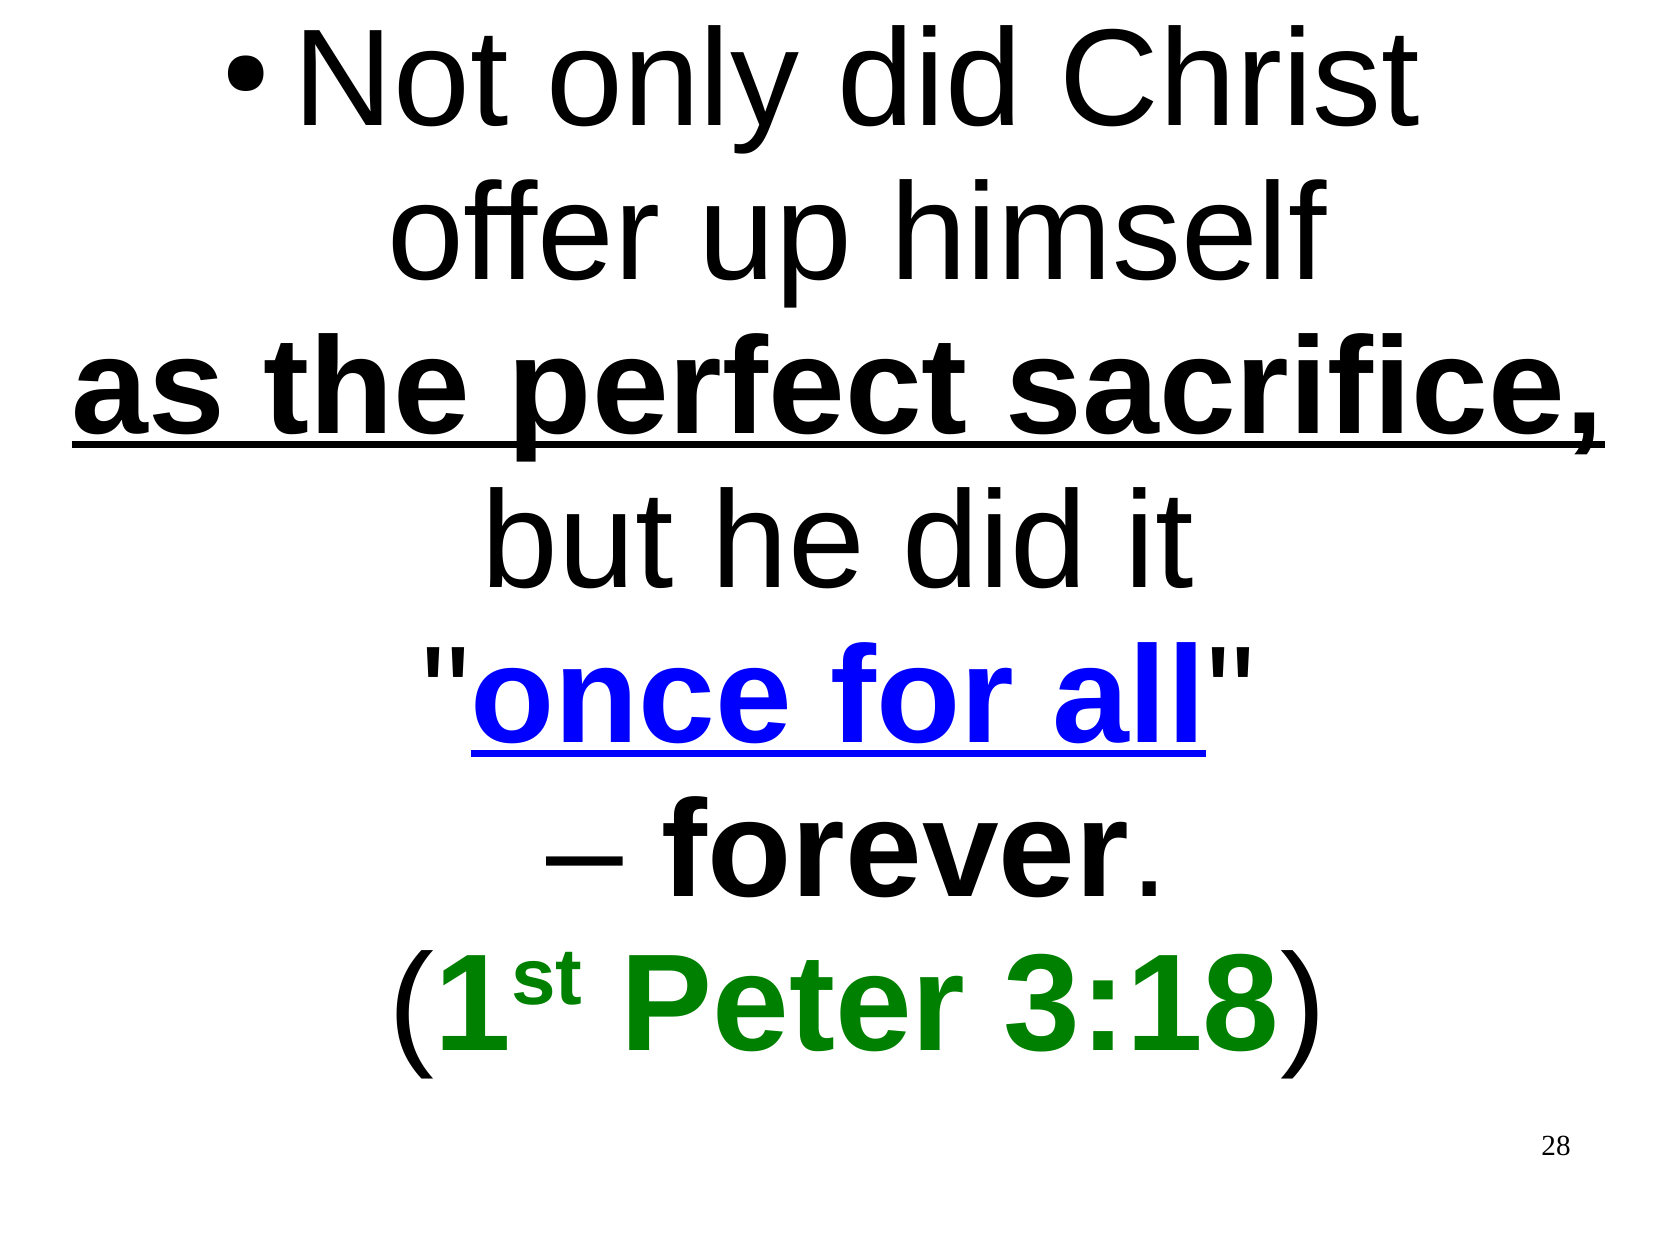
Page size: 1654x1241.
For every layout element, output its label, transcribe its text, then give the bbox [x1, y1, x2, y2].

list Not only did Christ offer up himself as the perfect sacrifice, but he did it "once for all" – forever. (1st Peter 3:18) [0, 0, 1651, 1238]
